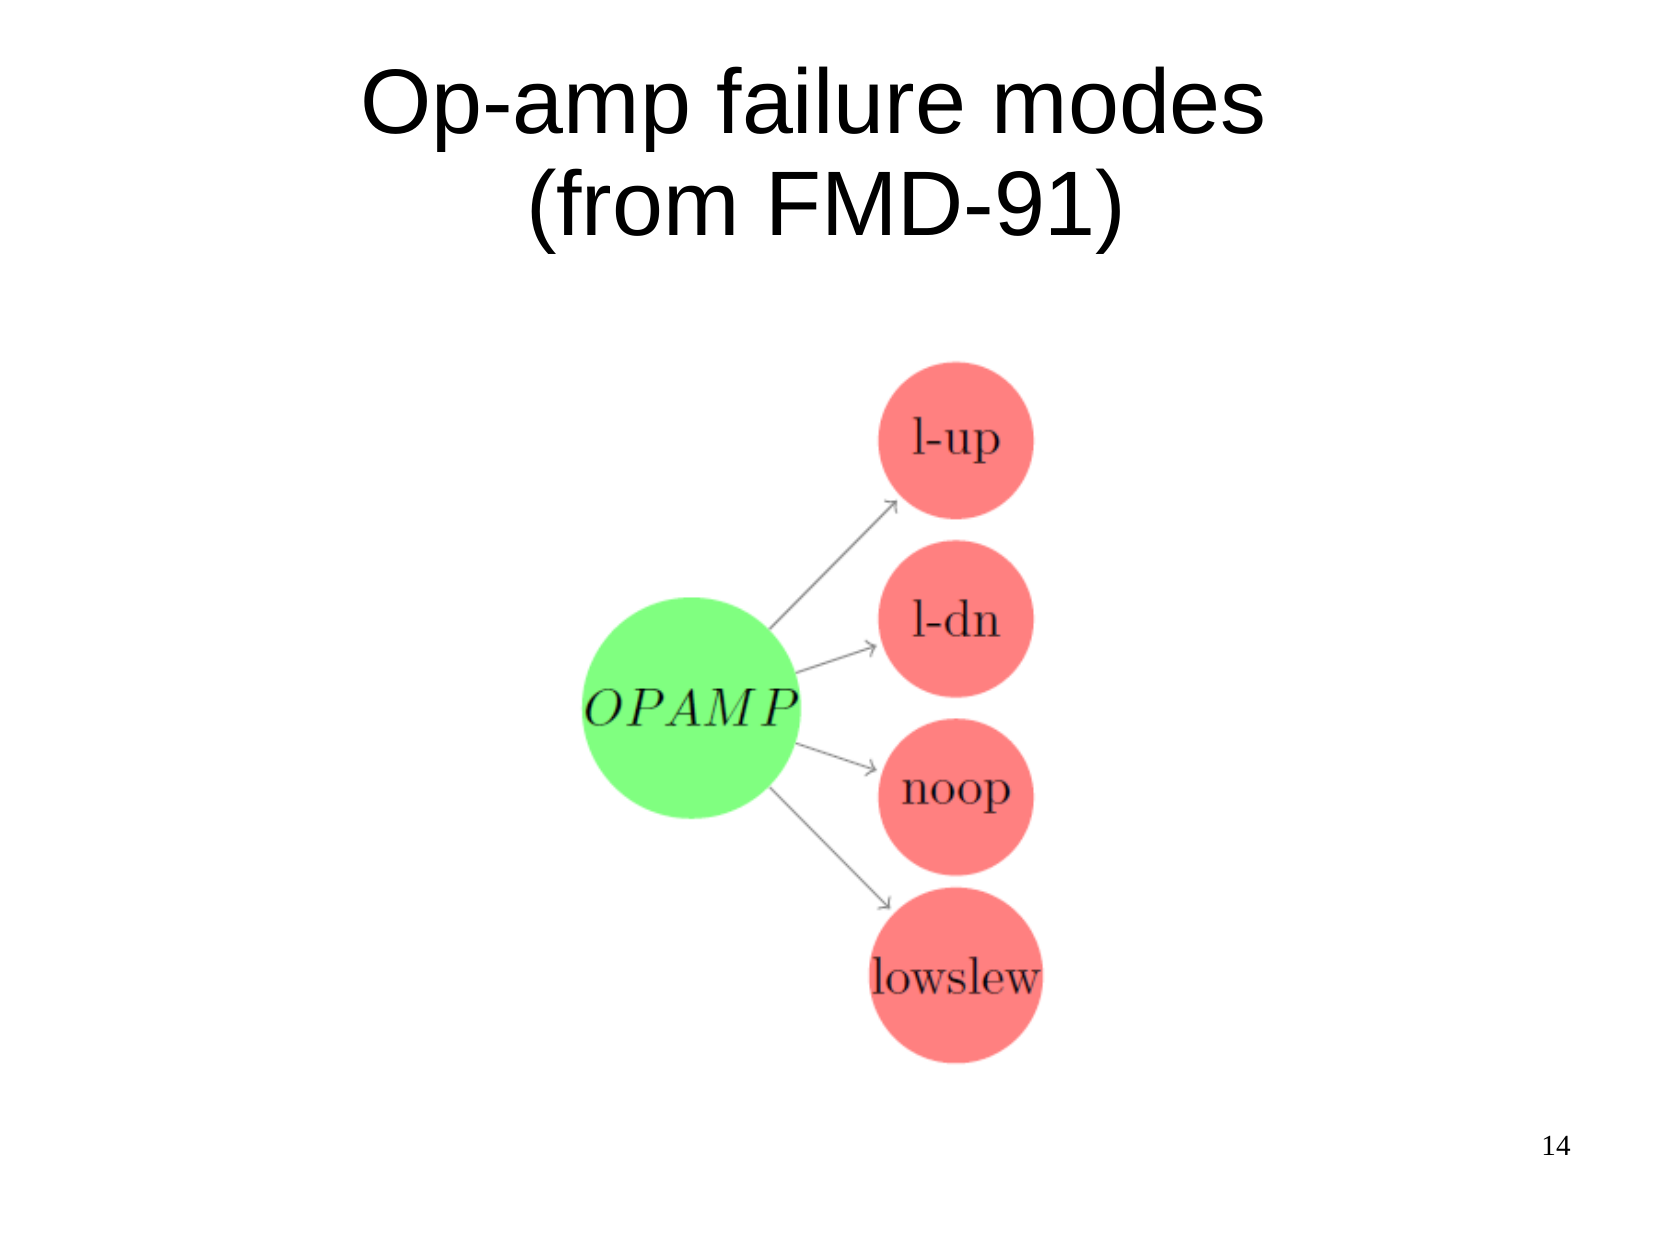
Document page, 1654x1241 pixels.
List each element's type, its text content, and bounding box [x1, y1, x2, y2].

picture [531, 274, 1137, 1093]
title Op-amp failure modes (from FMD-91) [82, 49, 1571, 257]
